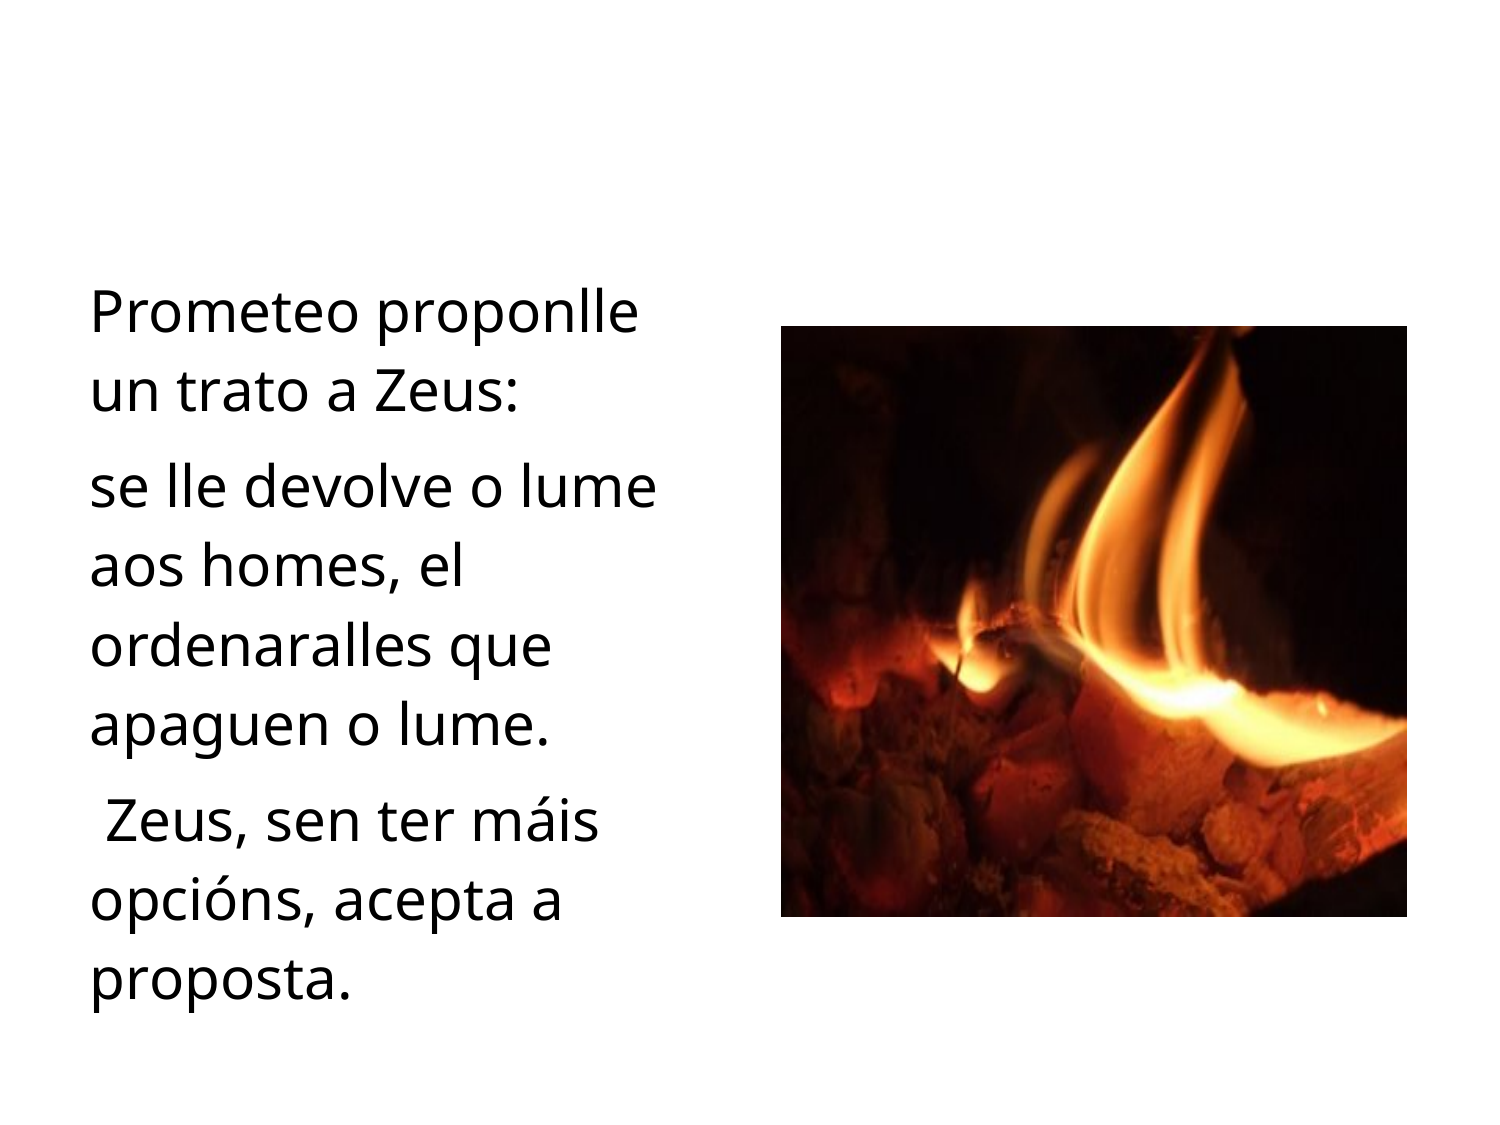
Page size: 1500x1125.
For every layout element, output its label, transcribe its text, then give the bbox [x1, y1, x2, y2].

picture [781, 326, 1407, 917]
list Prometeo proponlle un trato a Zeus: se lle devolve o lume aos homes, el ordenaralles que apaguen o lume. Zeus, sen ter máis opcións, acepta a proposta. [75, 262, 738, 1006]
